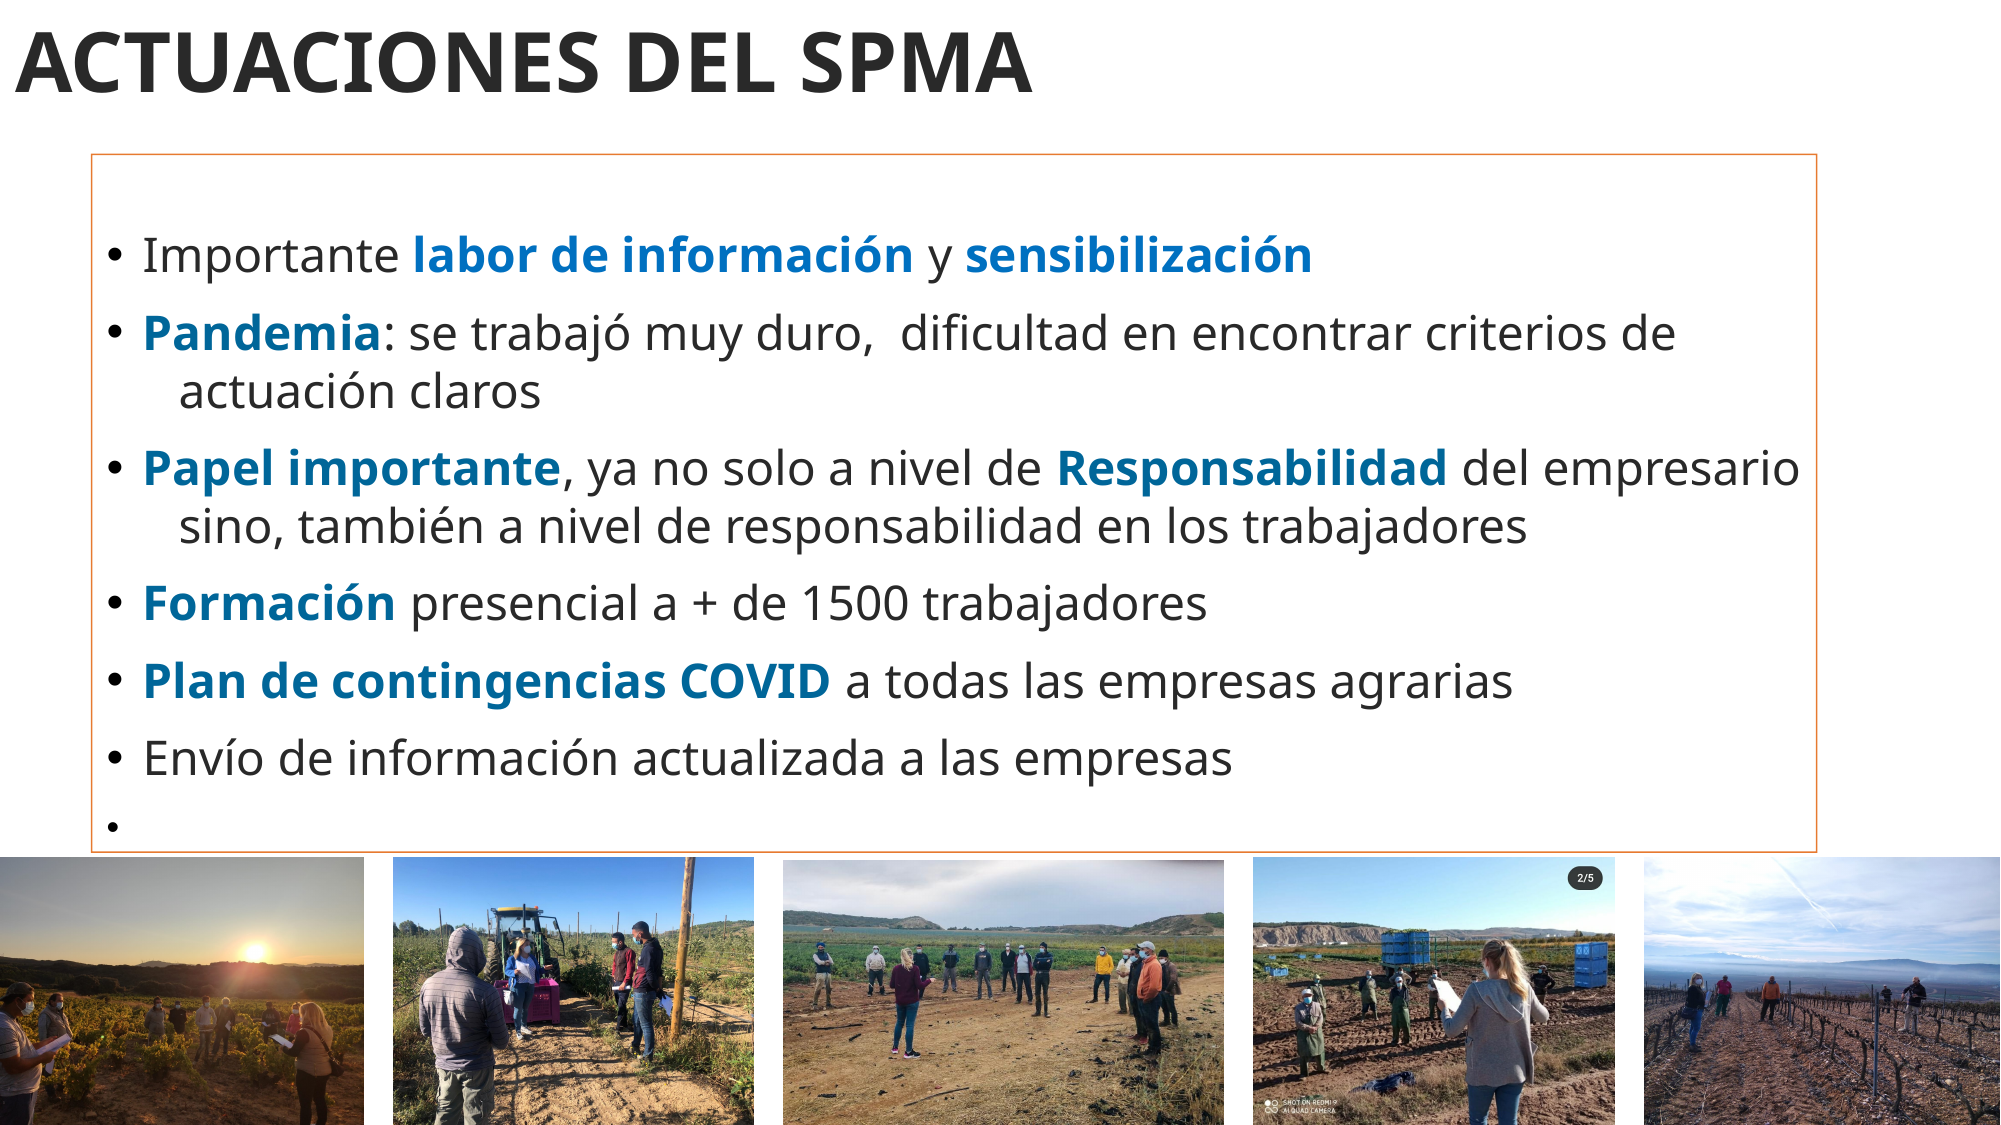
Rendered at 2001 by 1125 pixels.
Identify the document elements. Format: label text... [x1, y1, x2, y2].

title ACTUACIONES DEL SPMA [0, 0, 1726, 218]
picture [393, 858, 754, 1125]
picture [783, 860, 1224, 1125]
list Importante labor de información y sensibilización Pandemia: se trabajó muy duro, dificultad en encontrar criterios de actuación claros Papel importante, ya no solo a nivel de Responsabilidad del empresario sino, también a nivel de responsabilidad en los trabajadores Formación presencial a + de 1500 trabajadores Plan de contingencias COVID a todas las empresas agrarias Envío de información actualizada a las empresas [91, 154, 1817, 853]
picture [1253, 858, 1615, 1125]
picture [0, 858, 364, 1125]
picture [1644, 858, 2000, 1125]
